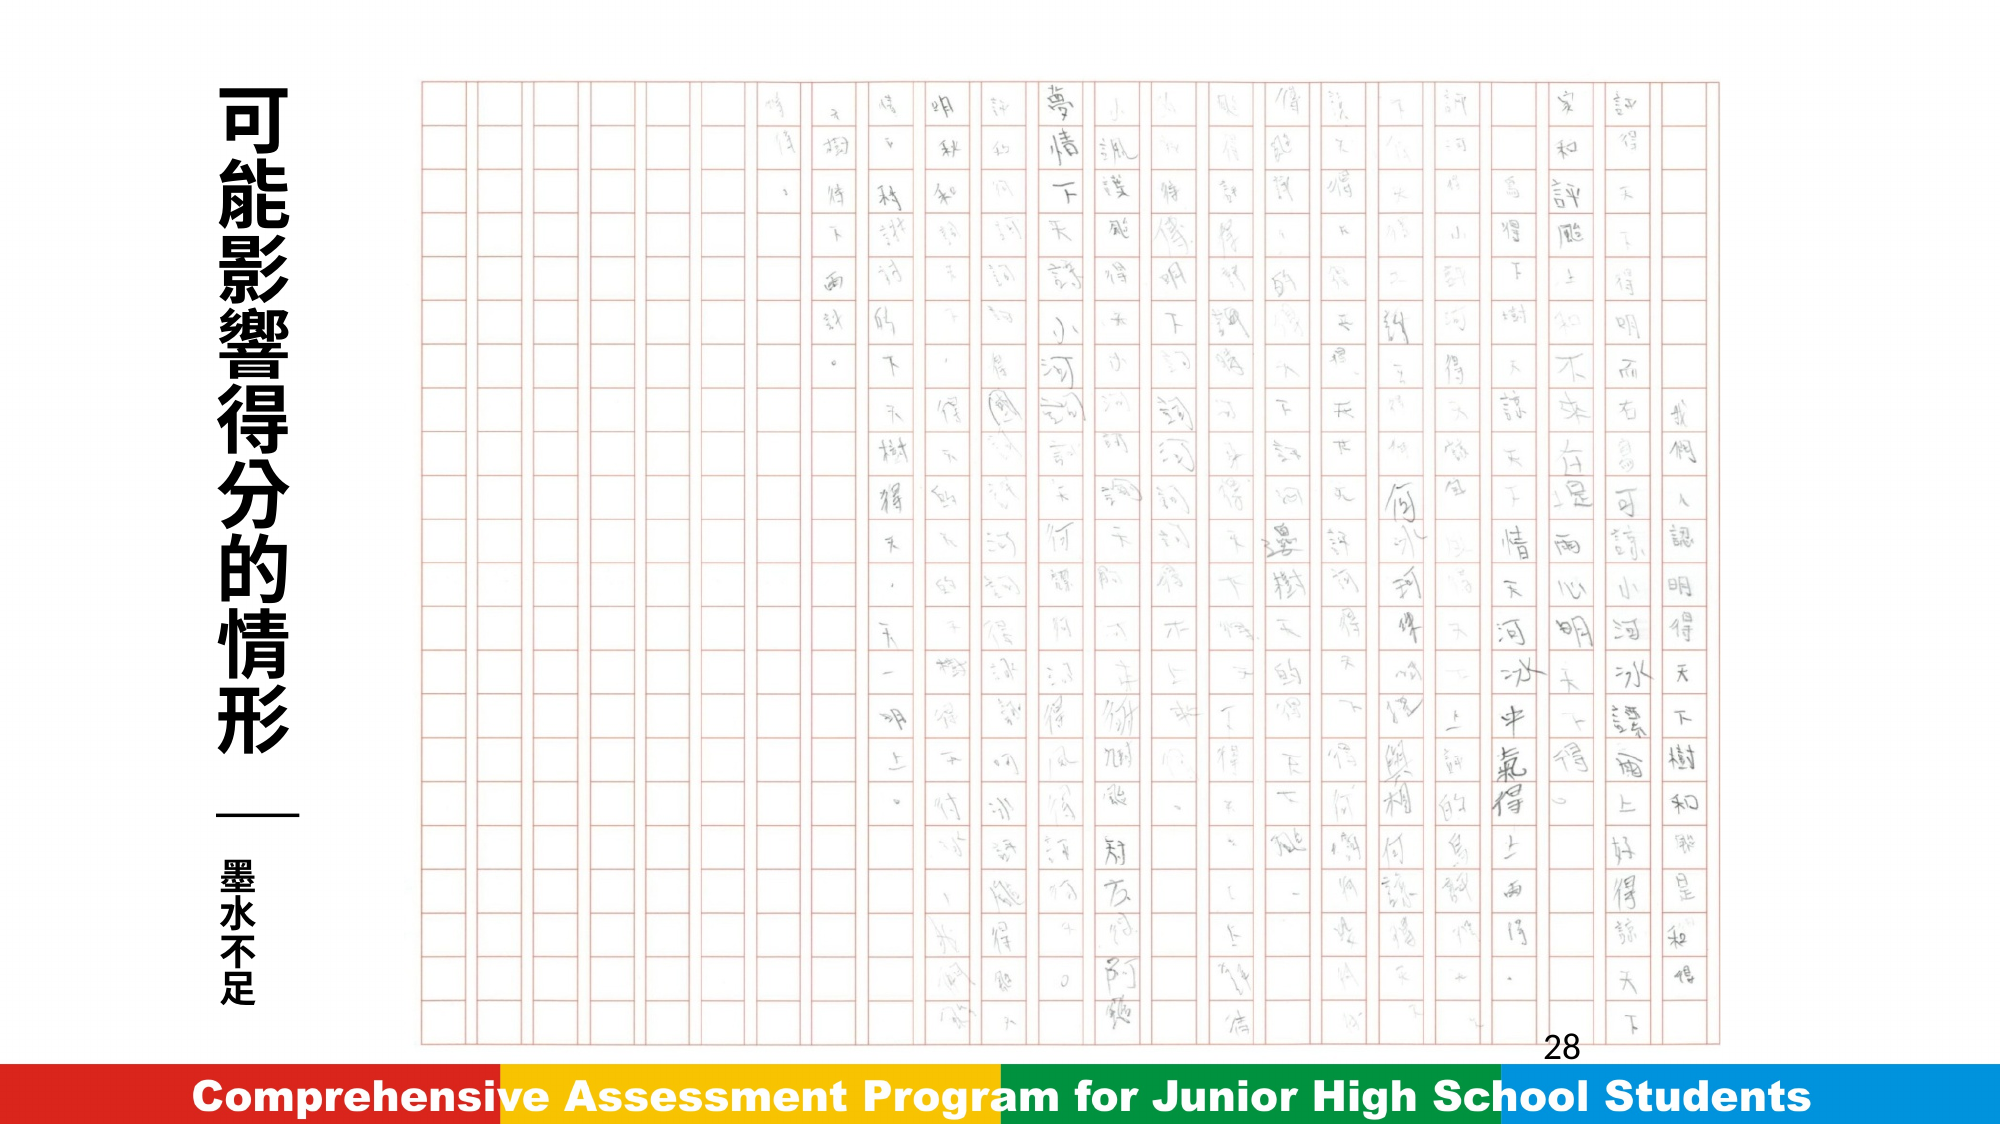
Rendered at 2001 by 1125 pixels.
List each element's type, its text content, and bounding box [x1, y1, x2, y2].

text_box 可能影響得分的情形 ｜墨水不足 [197, 66, 313, 1023]
picture [404, 66, 1721, 1059]
text_box [1528, 1014, 1995, 1075]
